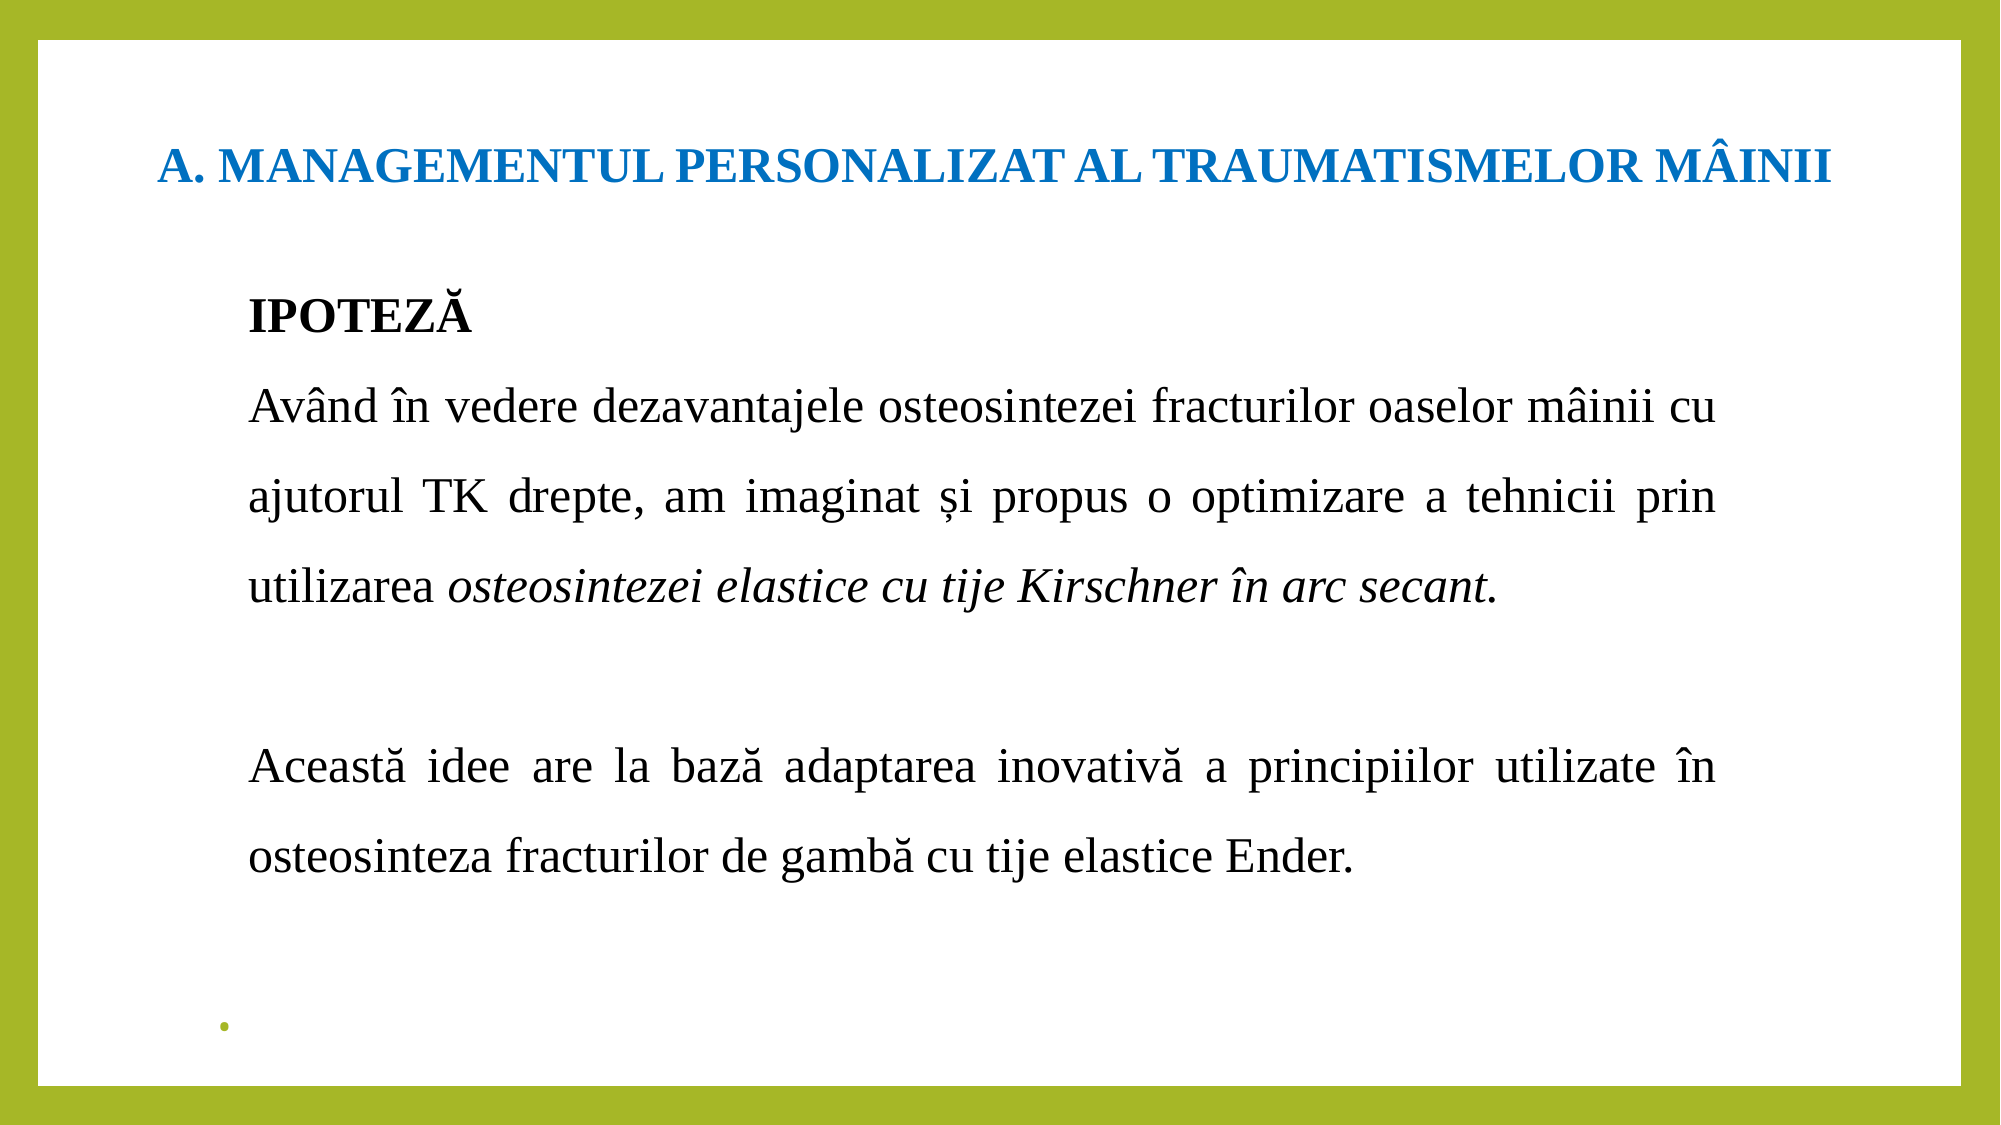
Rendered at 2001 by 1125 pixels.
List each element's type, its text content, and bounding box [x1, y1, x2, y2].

title A. MANAGEMENTUL PERSONALIZAT AL TRAUMATISMELOR MÂINII [142, 99, 1863, 323]
list IPOTEZĂ Având în vedere dezavantajele osteosintezei fracturilor oaselor mâinii cu ajutorul TK drepte, am imaginat și propus o optimizare a tehnicii prin utilizarea osteosintezei elastice cu tije Kirschner în arc secant. Această idee are la bază adaptarea inovativă a principiilor utilizate în osteosinteza fracturilor de gambă cu tije elastice Ender. [187, 244, 1808, 1059]
